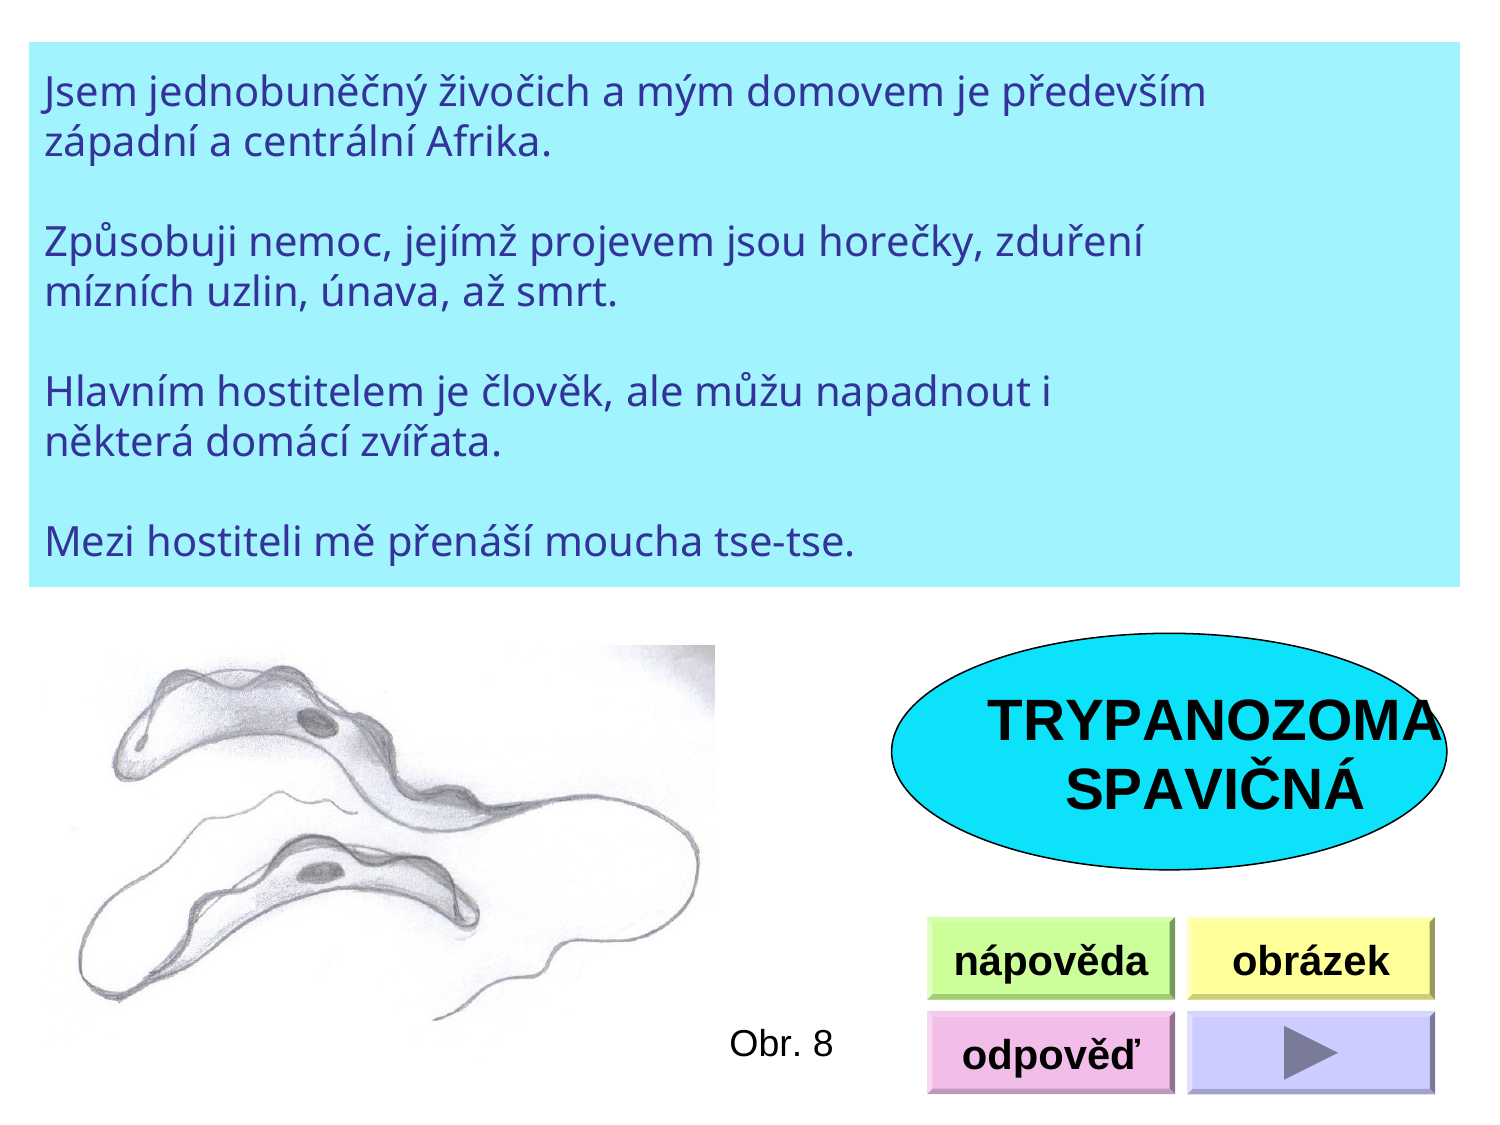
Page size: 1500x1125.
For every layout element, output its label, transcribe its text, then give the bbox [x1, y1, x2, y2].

text_box Obr. 8 [715, 1011, 892, 1072]
text_box odpověď [933, 1017, 1169, 1088]
text_box TRYPANOZOMA SPAVIČNÁ [891, 633, 1447, 870]
chart [41, 645, 715, 1078]
text_box obrázek [1193, 923, 1429, 994]
text_box nápověda [933, 923, 1169, 994]
text_box Jsem jednobuněčný živočich a mým domovem je především západní a centrální Afrika. Způsobuji nemoc, jejímž projevem jsou horečky, zduření mízních uzlin, únava, až smrt. Hlavním hostitelem je člověk, ale můžu napadnout i některá domácí zvířata. Mezi hostiteli mě přenáší moucha tse-tse. [29, 42, 1459, 587]
text_box [1188, 1011, 1436, 1095]
